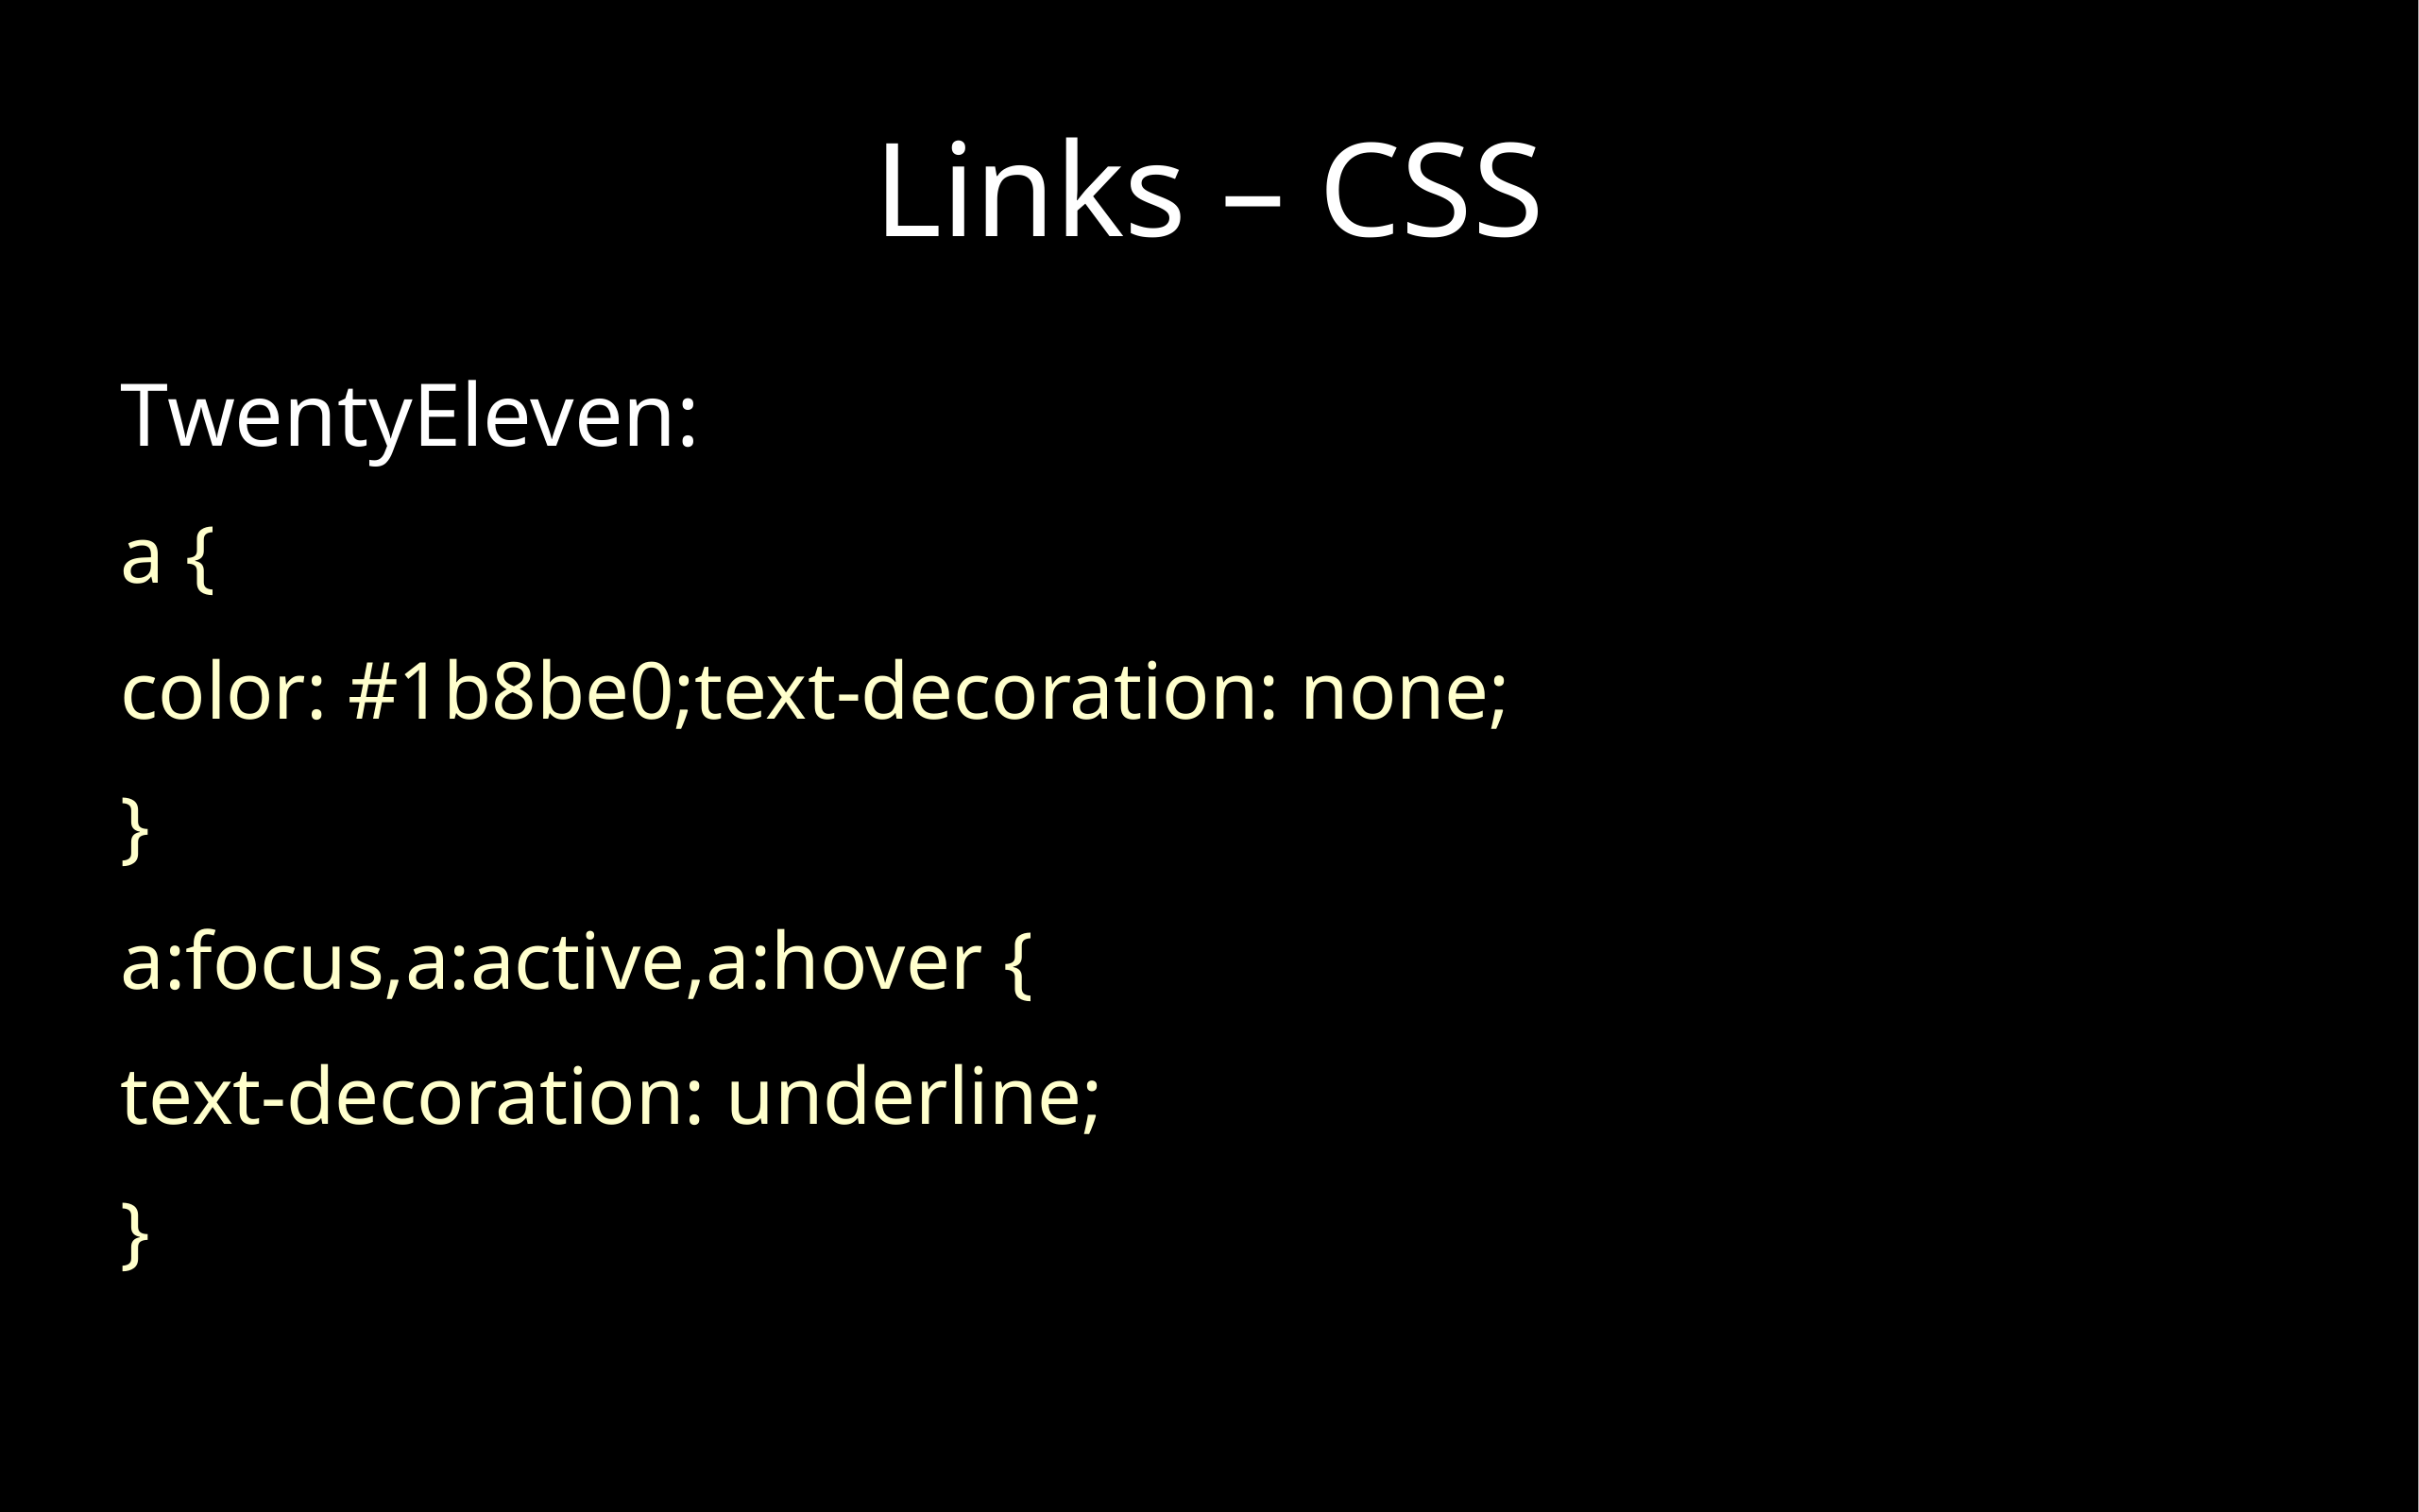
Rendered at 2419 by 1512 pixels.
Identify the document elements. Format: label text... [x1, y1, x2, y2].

list TwentyEleven: a { color: #1b8be0;text-decoration: none; } a:focus,a:active,a:hover { text-decoration: underline; } [120, 353, 2298, 1337]
title Links – CSS [120, 67, 2298, 306]
